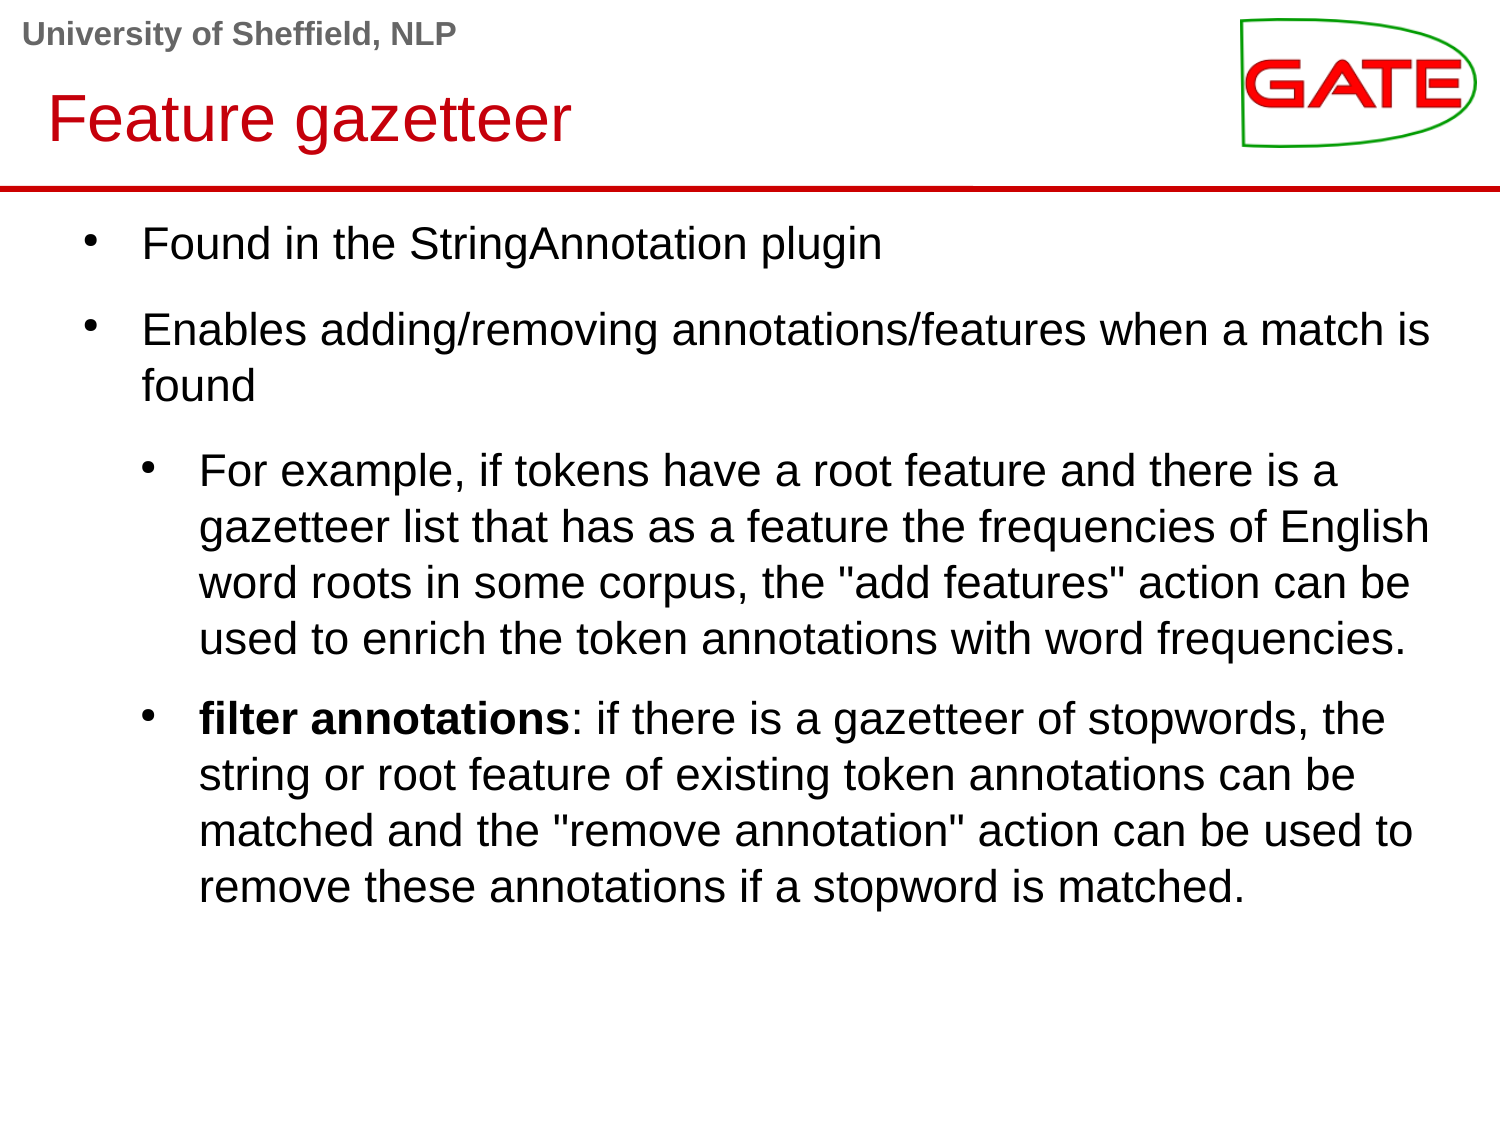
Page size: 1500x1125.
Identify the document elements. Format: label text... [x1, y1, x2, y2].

list Found in the StringAnnotation plugin Enables adding/removing annotations/features when a match is found For example, if tokens have a root feature and there is a gazetteer list that has as a feature the frequencies of English word roots in some corpus, the "add features" action can be used to enrich the token annotations with word frequencies. filter annotations: if there is a gazetteer of stopwords, the string or root feature of existing token annotations can be matched and the "remove annotation" action can be used to remove these annotations if a stopword is matched. [82, 212, 1465, 1063]
title Feature gazetteer [47, 59, 1241, 180]
picture [1240, 18, 1477, 148]
